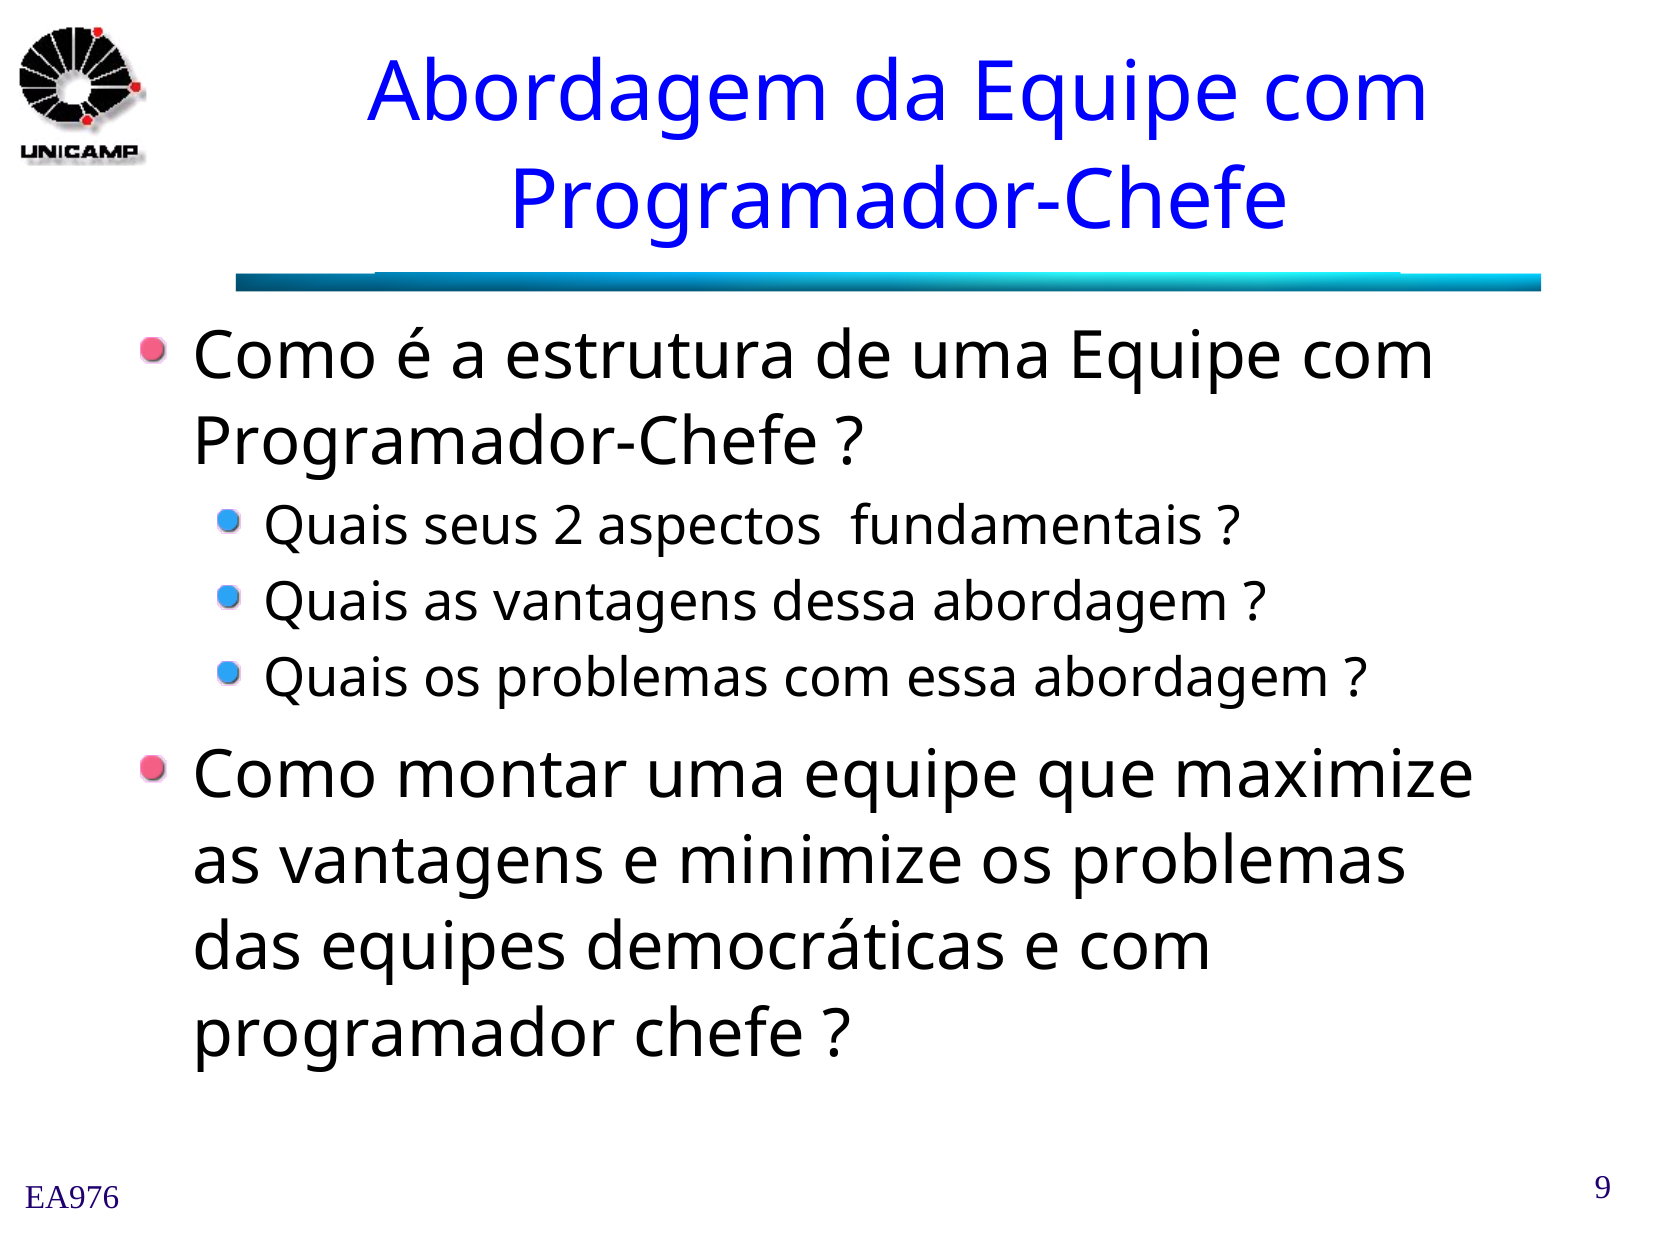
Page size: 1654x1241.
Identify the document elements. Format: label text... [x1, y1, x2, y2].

list Como é a estrutura de uma Equipe com Programador-Chefe ? Quais seus 2 aspectos fundamentais ? Quais as vantagens dessa abordagem ? Quais os problemas com essa abordagem ? Como montar uma equipe que maximize as vantagens e minimize os problemas das equipes democráticas e com programador chefe ? [121, 309, 1534, 1182]
picture [125, 272, 1654, 295]
title Abordagem da Equipe com Programador-Chefe [264, 57, 1534, 250]
